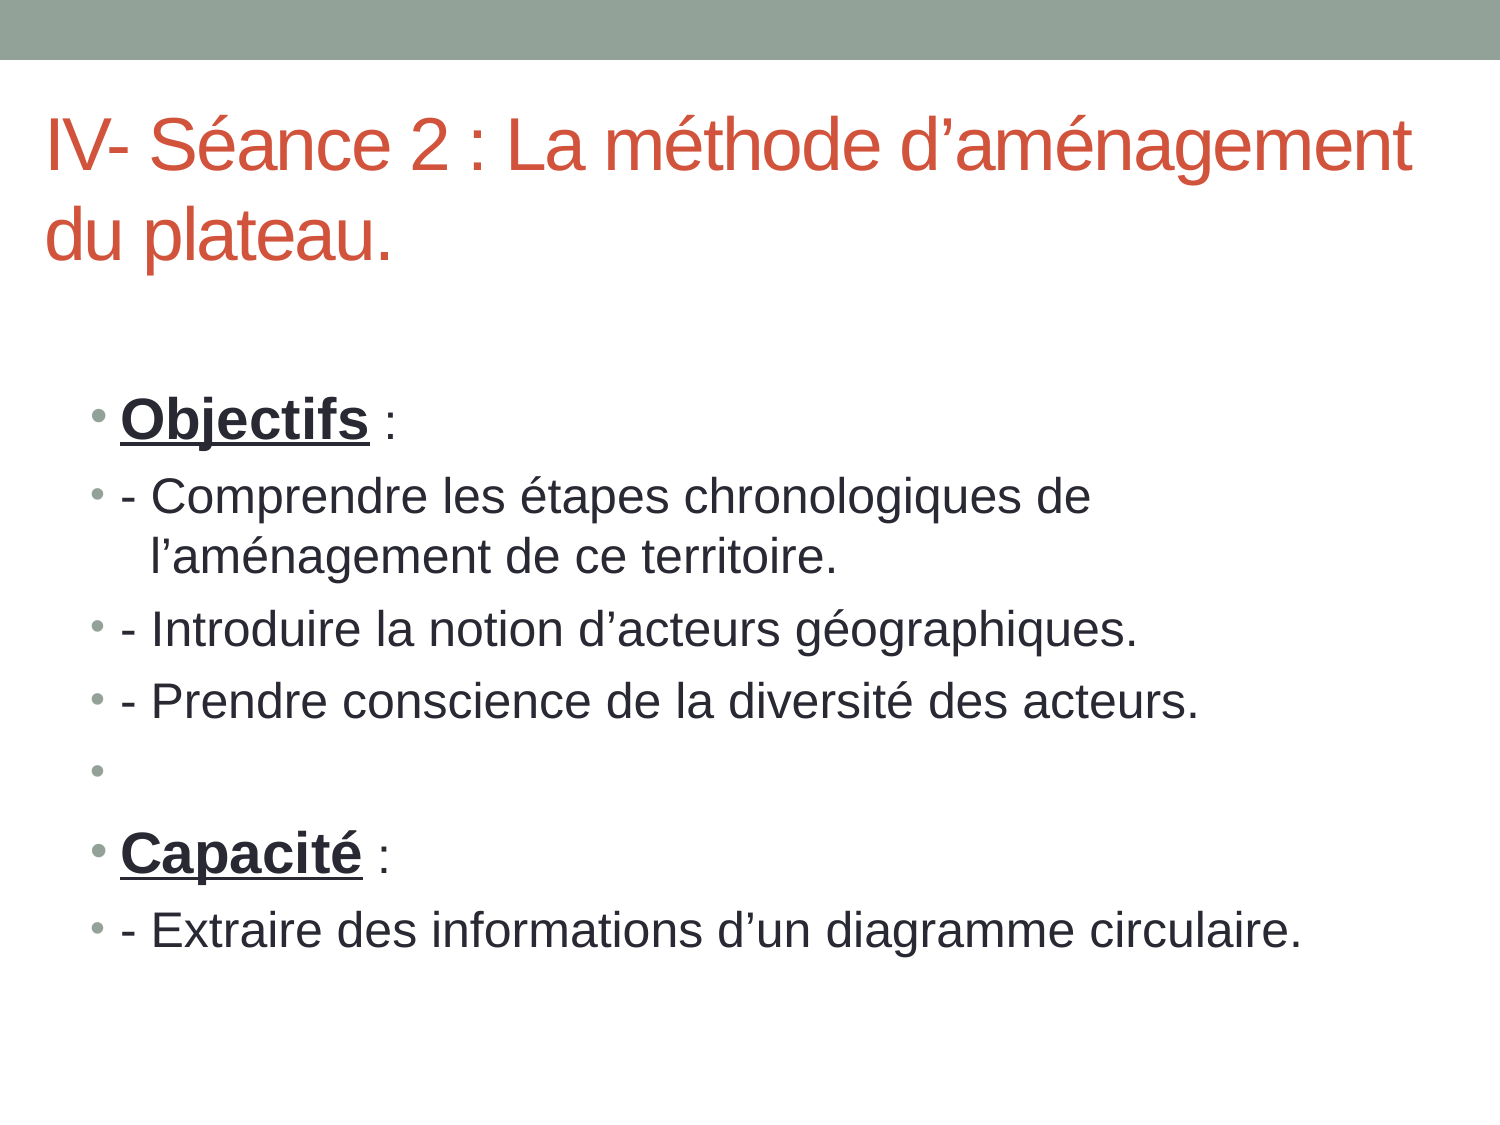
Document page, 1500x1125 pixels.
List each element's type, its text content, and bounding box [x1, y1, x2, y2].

title IV- Séance 2 : La méthode d’aménagement du plateau. [29, 87, 1483, 251]
list Objectifs : - Comprendre les étapes chronologiques de l’aménagement de ce territoire. - Introduire la notion d’acteurs géographiques. - Prendre conscience de la diversité des acteurs. Capacité : - Extraire des informations d’un diagramme circulaire. [75, 373, 1426, 1063]
